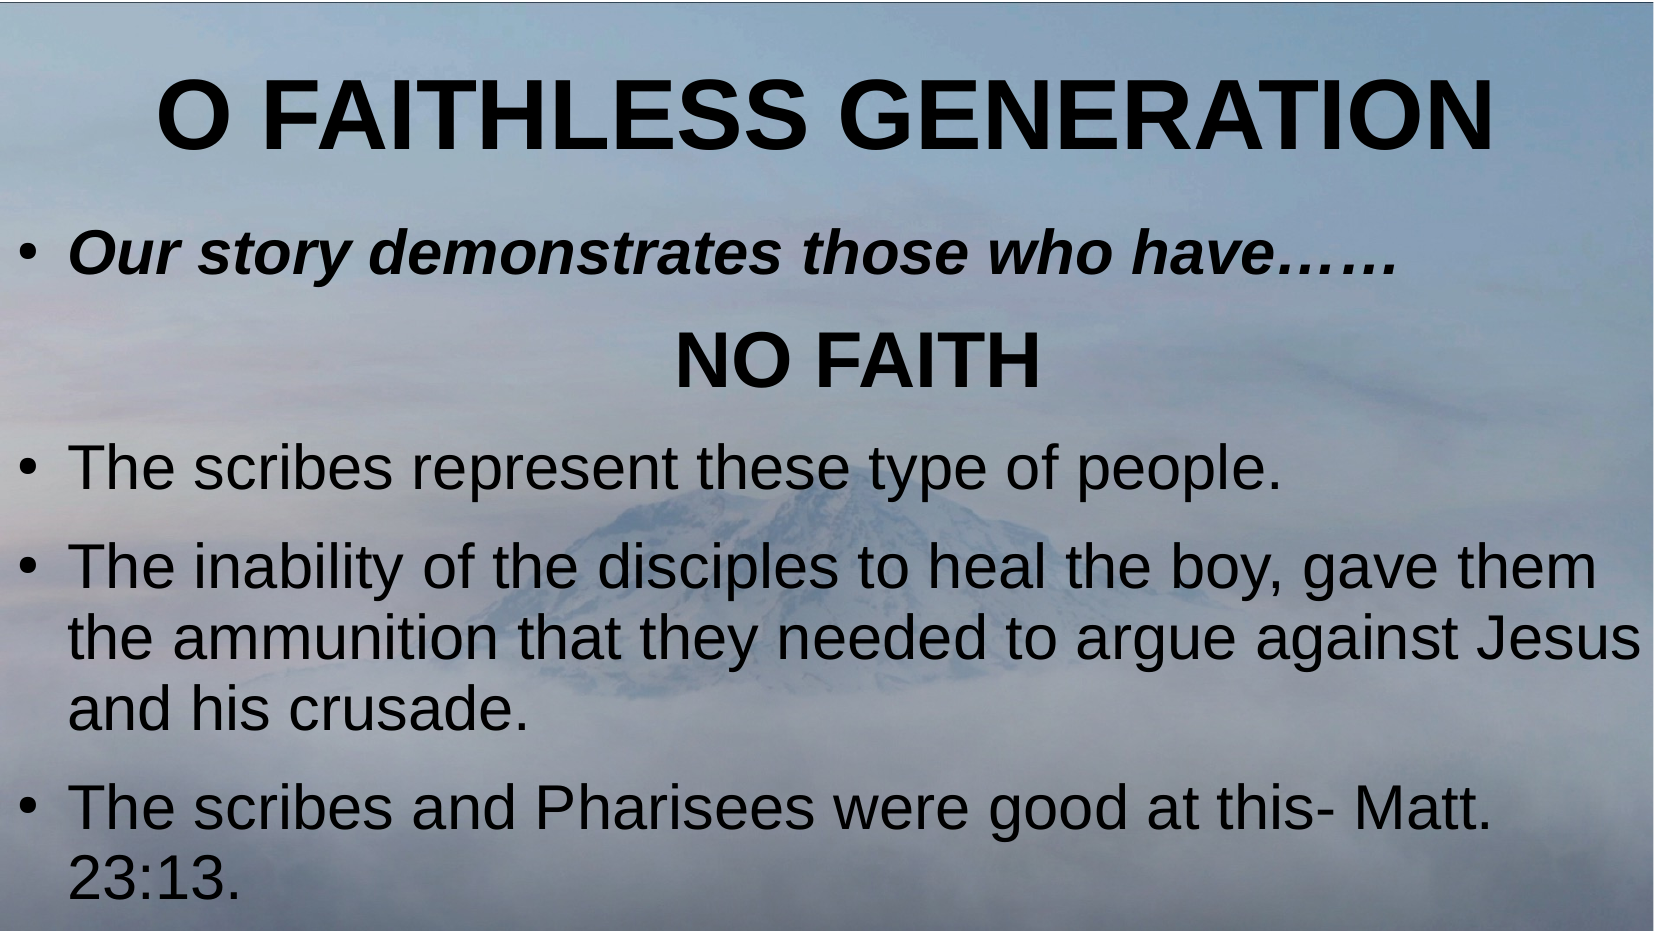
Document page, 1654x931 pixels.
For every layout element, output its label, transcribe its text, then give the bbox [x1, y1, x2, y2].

picture [0, 2, 1654, 931]
list Our story demonstrates those who have…… NO FAITH The scribes represent these type of people. The inability of the disciples to heal the boy, gave them the ammunition that they needed to argue against Jesus and his crusade. The scribes and Pharisees were good at this- Matt. 23:13. [0, 217, 1651, 916]
title O FAITHLESS GENERATION [82, 37, 1571, 193]
